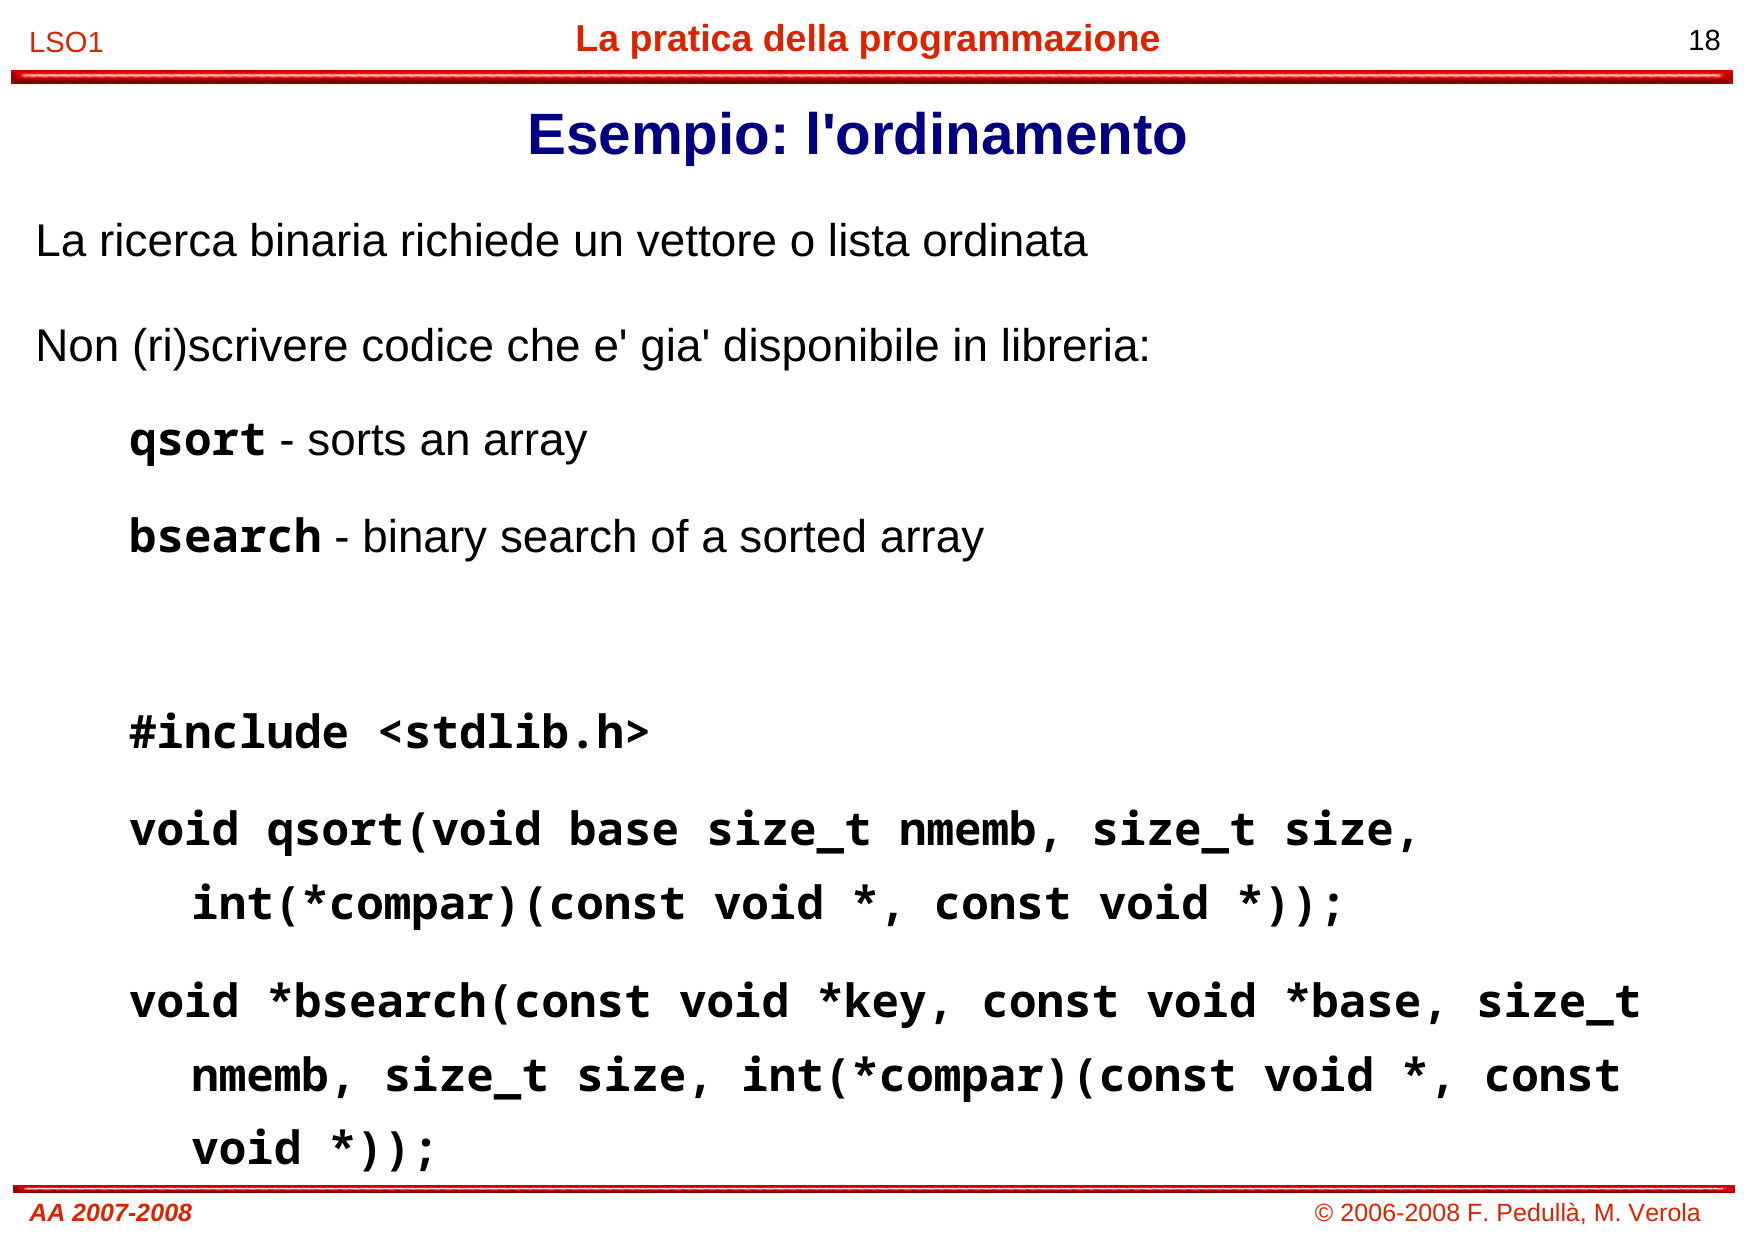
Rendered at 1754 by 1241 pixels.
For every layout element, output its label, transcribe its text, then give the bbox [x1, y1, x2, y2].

text_box Esempio: l'ordinamento [386, 98, 1330, 187]
picture [11, 70, 1733, 84]
picture [13, 1185, 1735, 1193]
list La ricerca binaria richiede un vettore o lista ordinata Non (ri)scrivere codice che e' gia' disponibile in libreria: qsort - sorts an array bsearch - binary search of a sorted array #include <stdlib.h> void qsort(void base size_t nmemb, size_t size, int(*compar)(const void *, const void *)); void *bsearch(const void *key, const void *base, size_t nmemb, size_t size, int(*compar)(const void *, const void *)); [35, 215, 1717, 1156]
